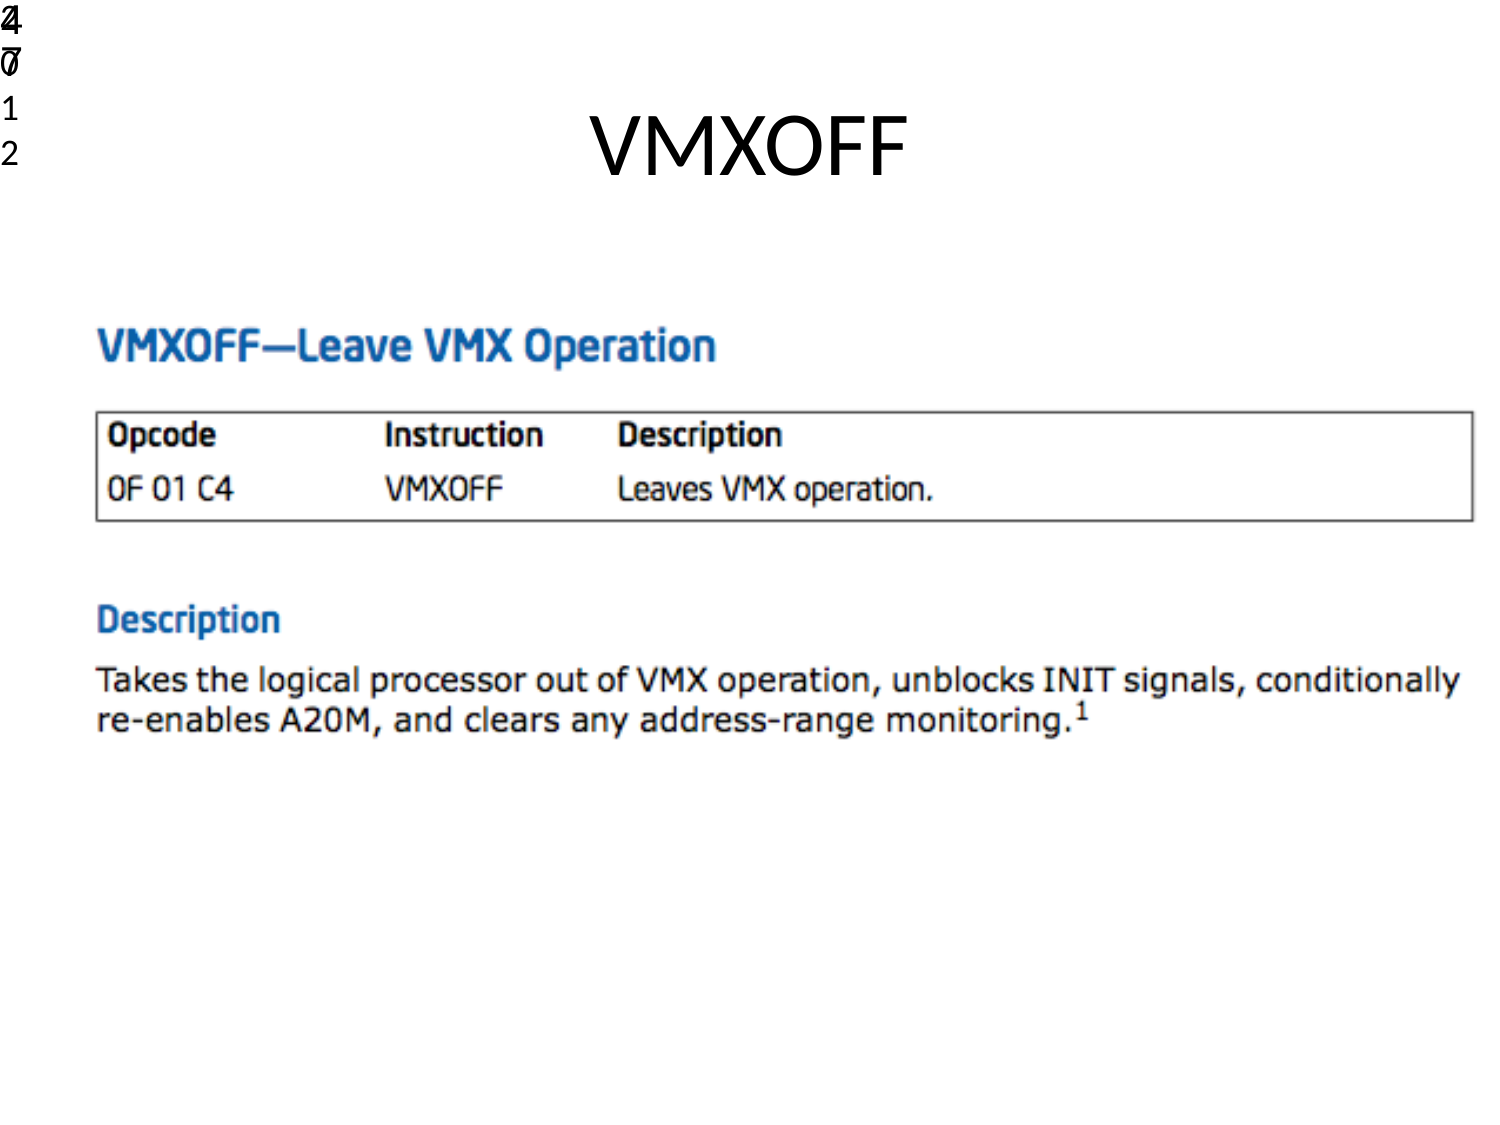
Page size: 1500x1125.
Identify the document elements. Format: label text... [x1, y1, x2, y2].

picture [75, 294, 1493, 756]
title VMXOFF [75, 45, 1425, 233]
